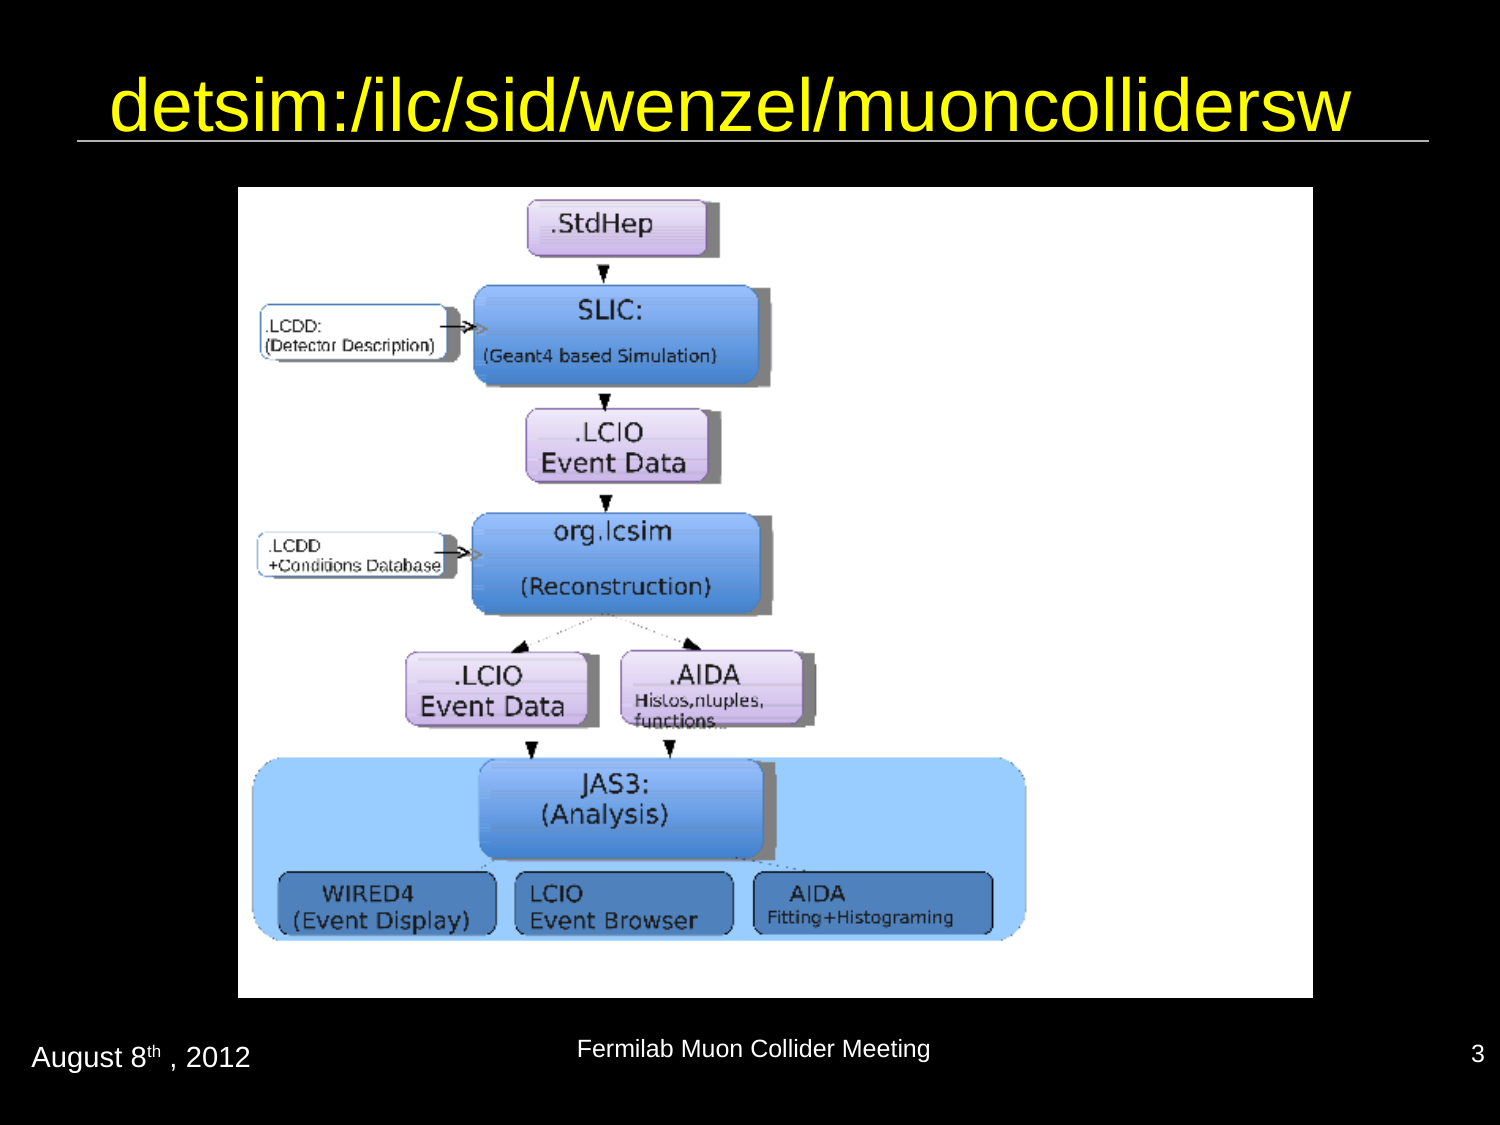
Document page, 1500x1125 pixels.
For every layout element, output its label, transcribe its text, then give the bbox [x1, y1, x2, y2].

title detsim:/ilc/sid/wenzel/muoncollidersw [56, 18, 1406, 192]
picture [238, 192, 1313, 998]
